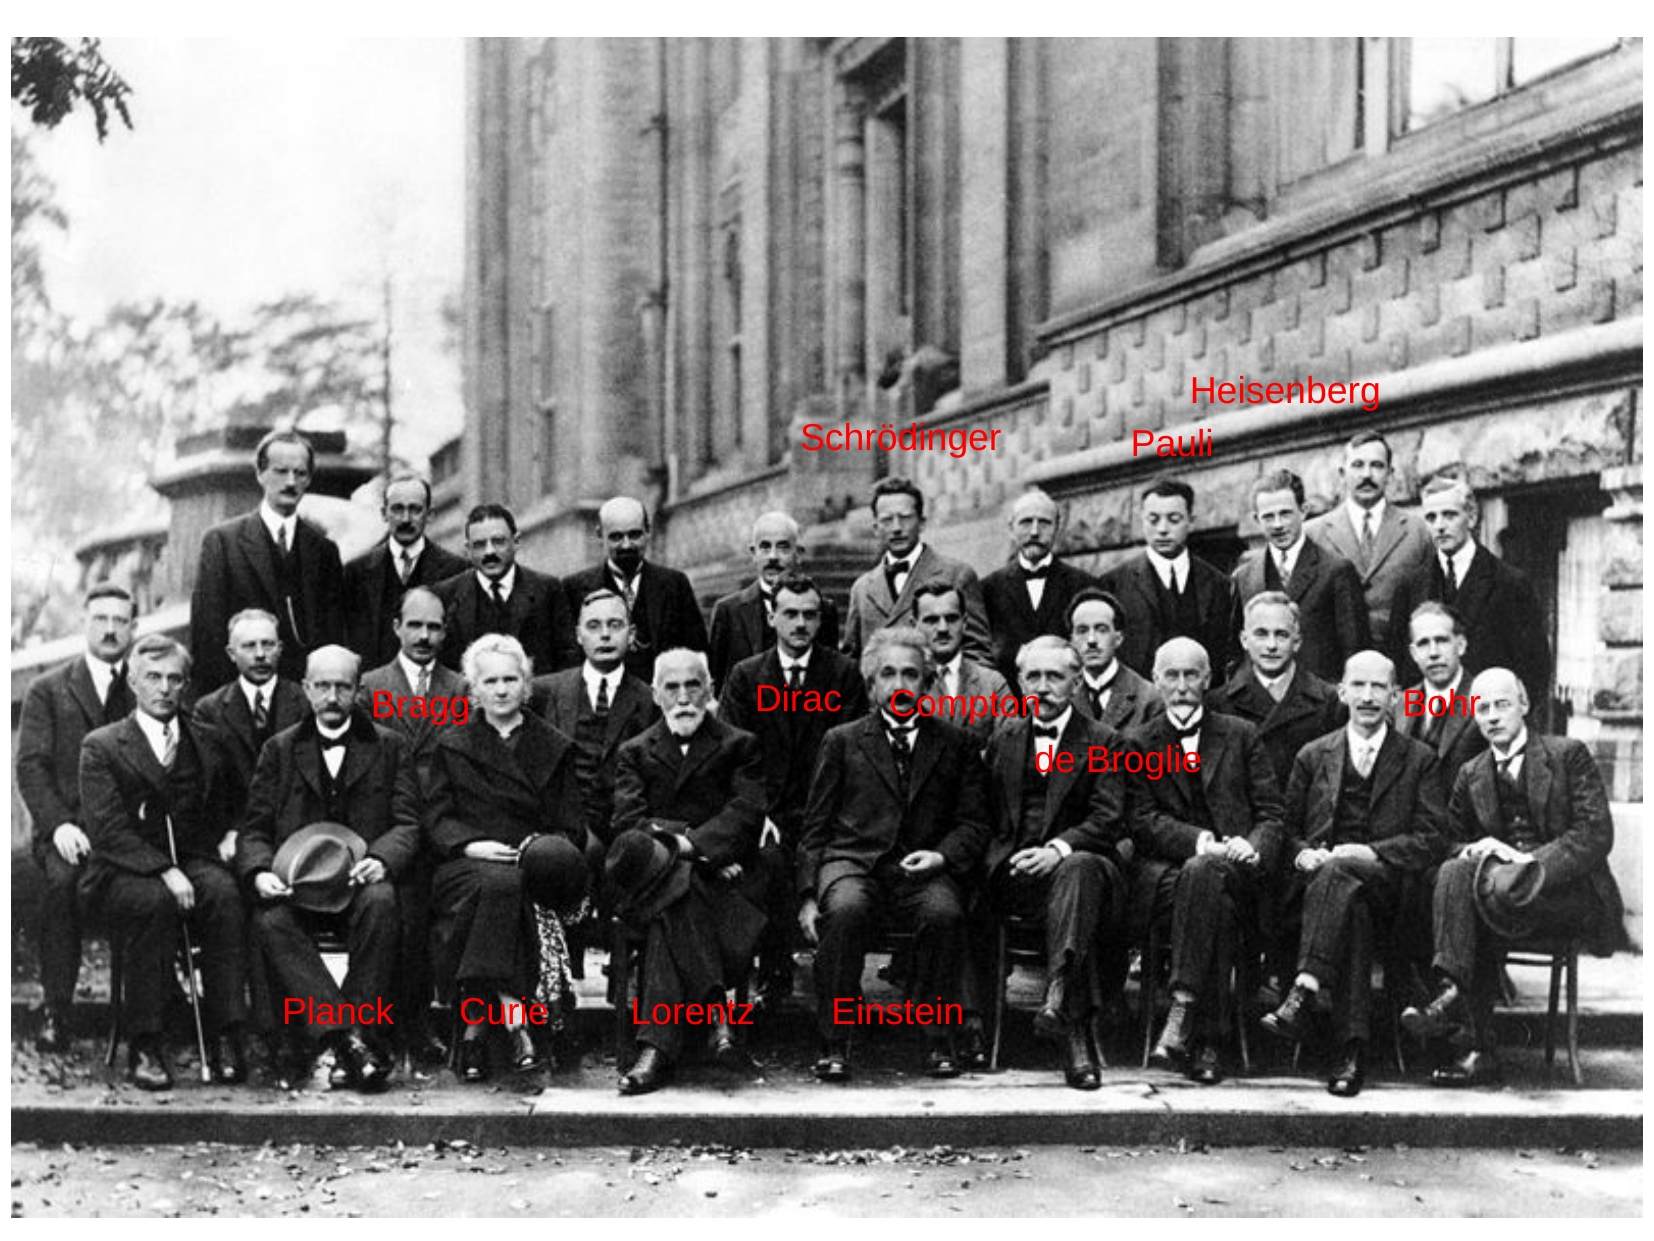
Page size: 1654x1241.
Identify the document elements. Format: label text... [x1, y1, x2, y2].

text_box Bohr [1387, 675, 1576, 732]
text_box Curie [444, 982, 615, 1040]
text_box Pauli [1115, 415, 1238, 472]
text_box Lorentz [615, 982, 804, 1040]
picture [11, 37, 1643, 1218]
text_box Compton [874, 675, 1062, 733]
text_box Einstein [816, 982, 1004, 1040]
text_box Heisenberg [1174, 362, 1424, 419]
text_box Bragg [356, 675, 544, 733]
text_box de Broglie [1019, 730, 1238, 788]
text_box Schrödinger [785, 409, 1034, 467]
text_box Dirac [739, 669, 928, 727]
text_box Planck [267, 982, 444, 1040]
